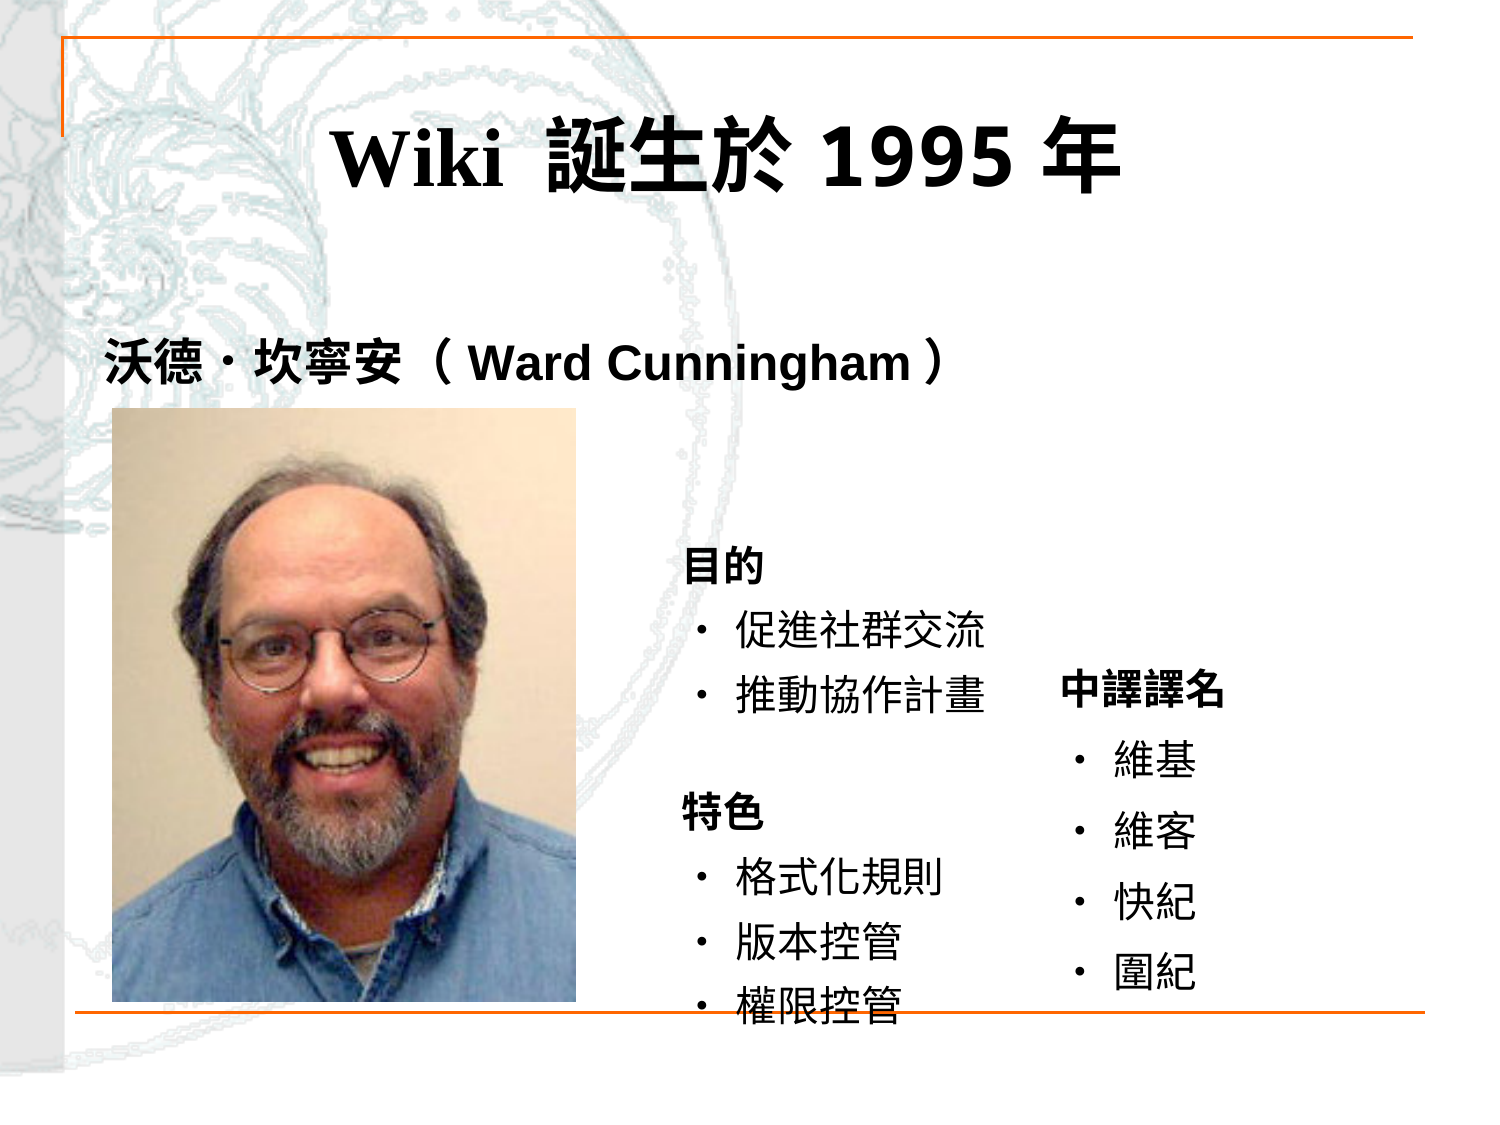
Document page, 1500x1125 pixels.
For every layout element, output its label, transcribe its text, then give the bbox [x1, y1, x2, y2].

list 目的 ‧促進社群交流 ‧推動協作計畫 特色 ‧格式化規則 ‧版本控管 ‧權限控管 [667, 420, 1010, 1091]
text_box 沃德．坎寧安（Ward Cunningham） [88, 314, 1377, 403]
text_box 中譯譯名 ‧維基 ‧維客 ‧快紀 ‧圍紀 [1045, 420, 1388, 1000]
text_box Wiki 誕生於1995年 [88, 82, 1365, 219]
picture [0, 0, 746, 1083]
